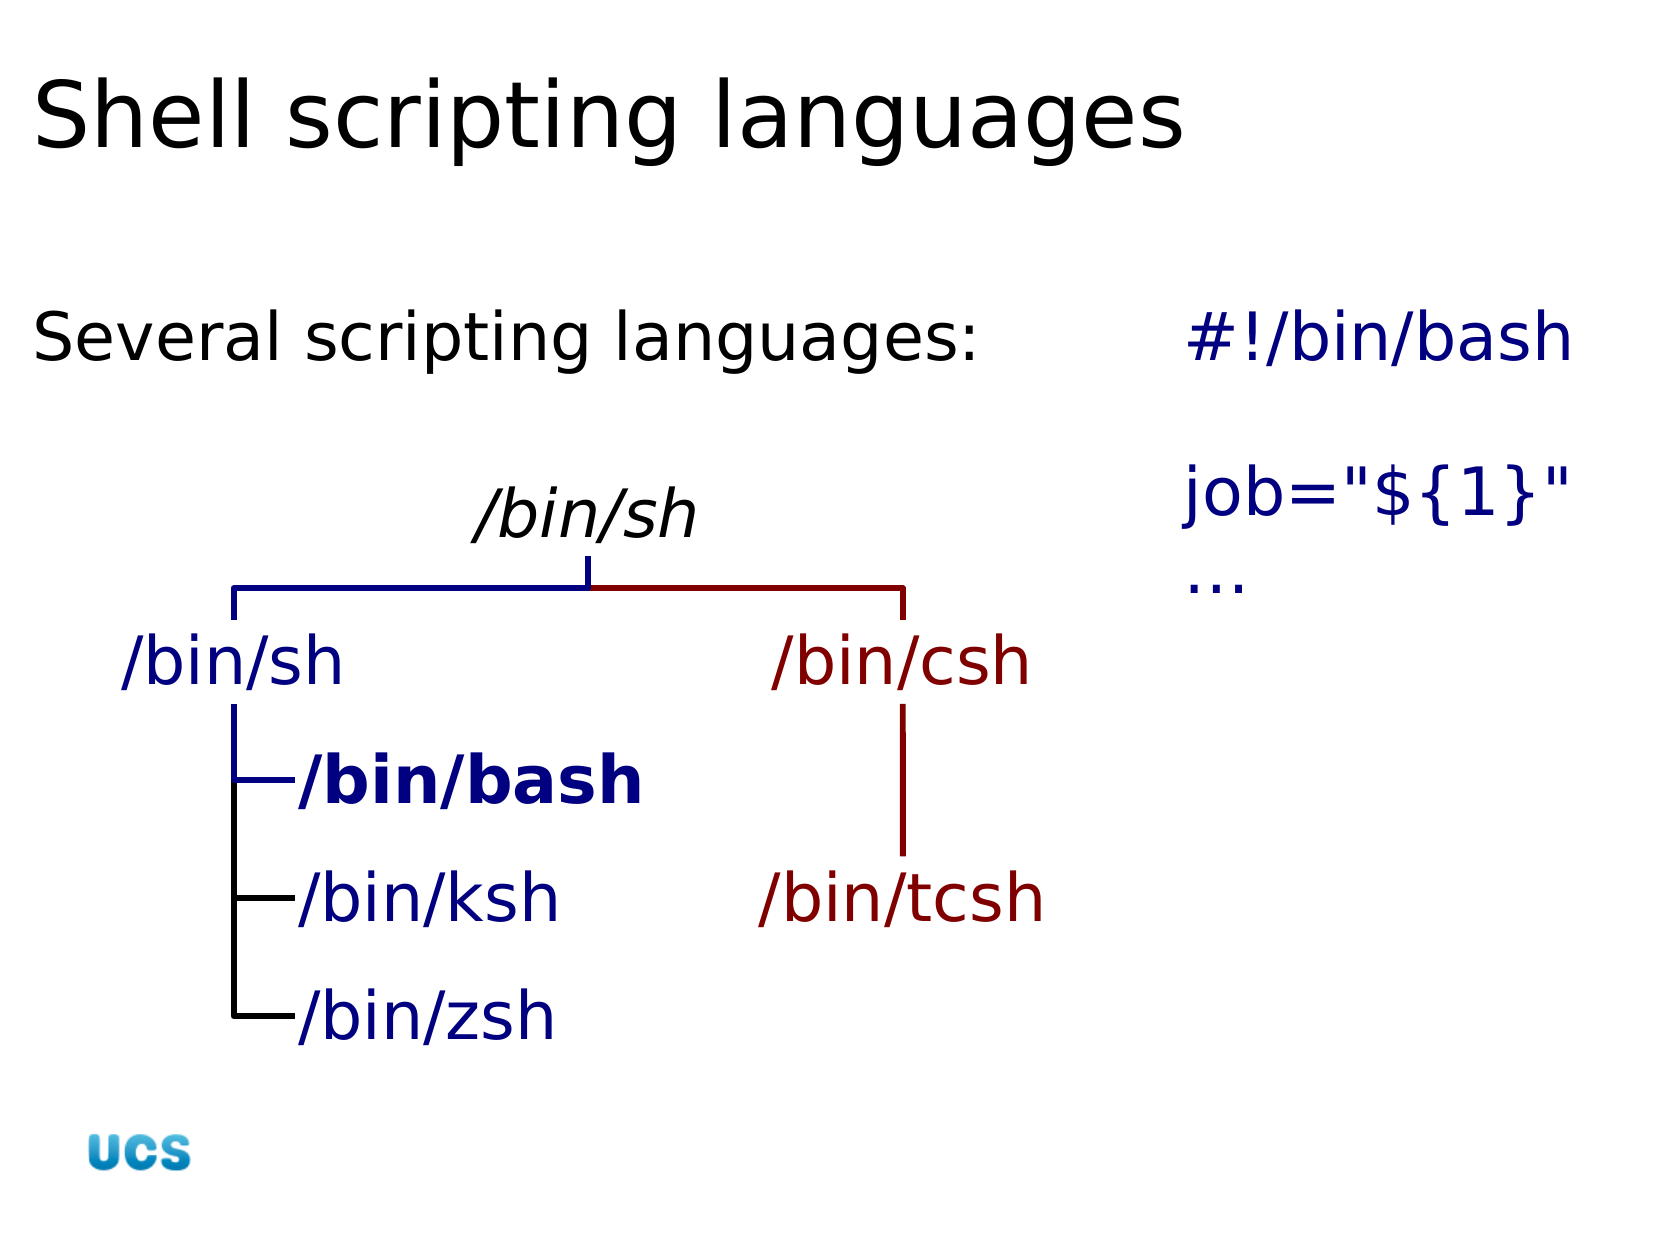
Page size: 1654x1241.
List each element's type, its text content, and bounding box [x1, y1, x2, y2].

text_box Shell scripting languages [29, 59, 1192, 173]
text_box /bin/sh [472, 472, 704, 557]
text_box /bin/sh [118, 620, 350, 704]
text_box /bin/csh [768, 620, 1037, 704]
text_box /bin/ksh [295, 856, 566, 941]
picture [88, 1133, 191, 1172]
text_box Several scripting languages: [29, 295, 986, 380]
text_box #!/bin/bash job="${1}" … [1181, 295, 1579, 613]
text_box /bin/zsh [295, 974, 562, 1059]
text_box /bin/bash [295, 738, 649, 822]
text_box /bin/tcsh [755, 856, 1050, 941]
